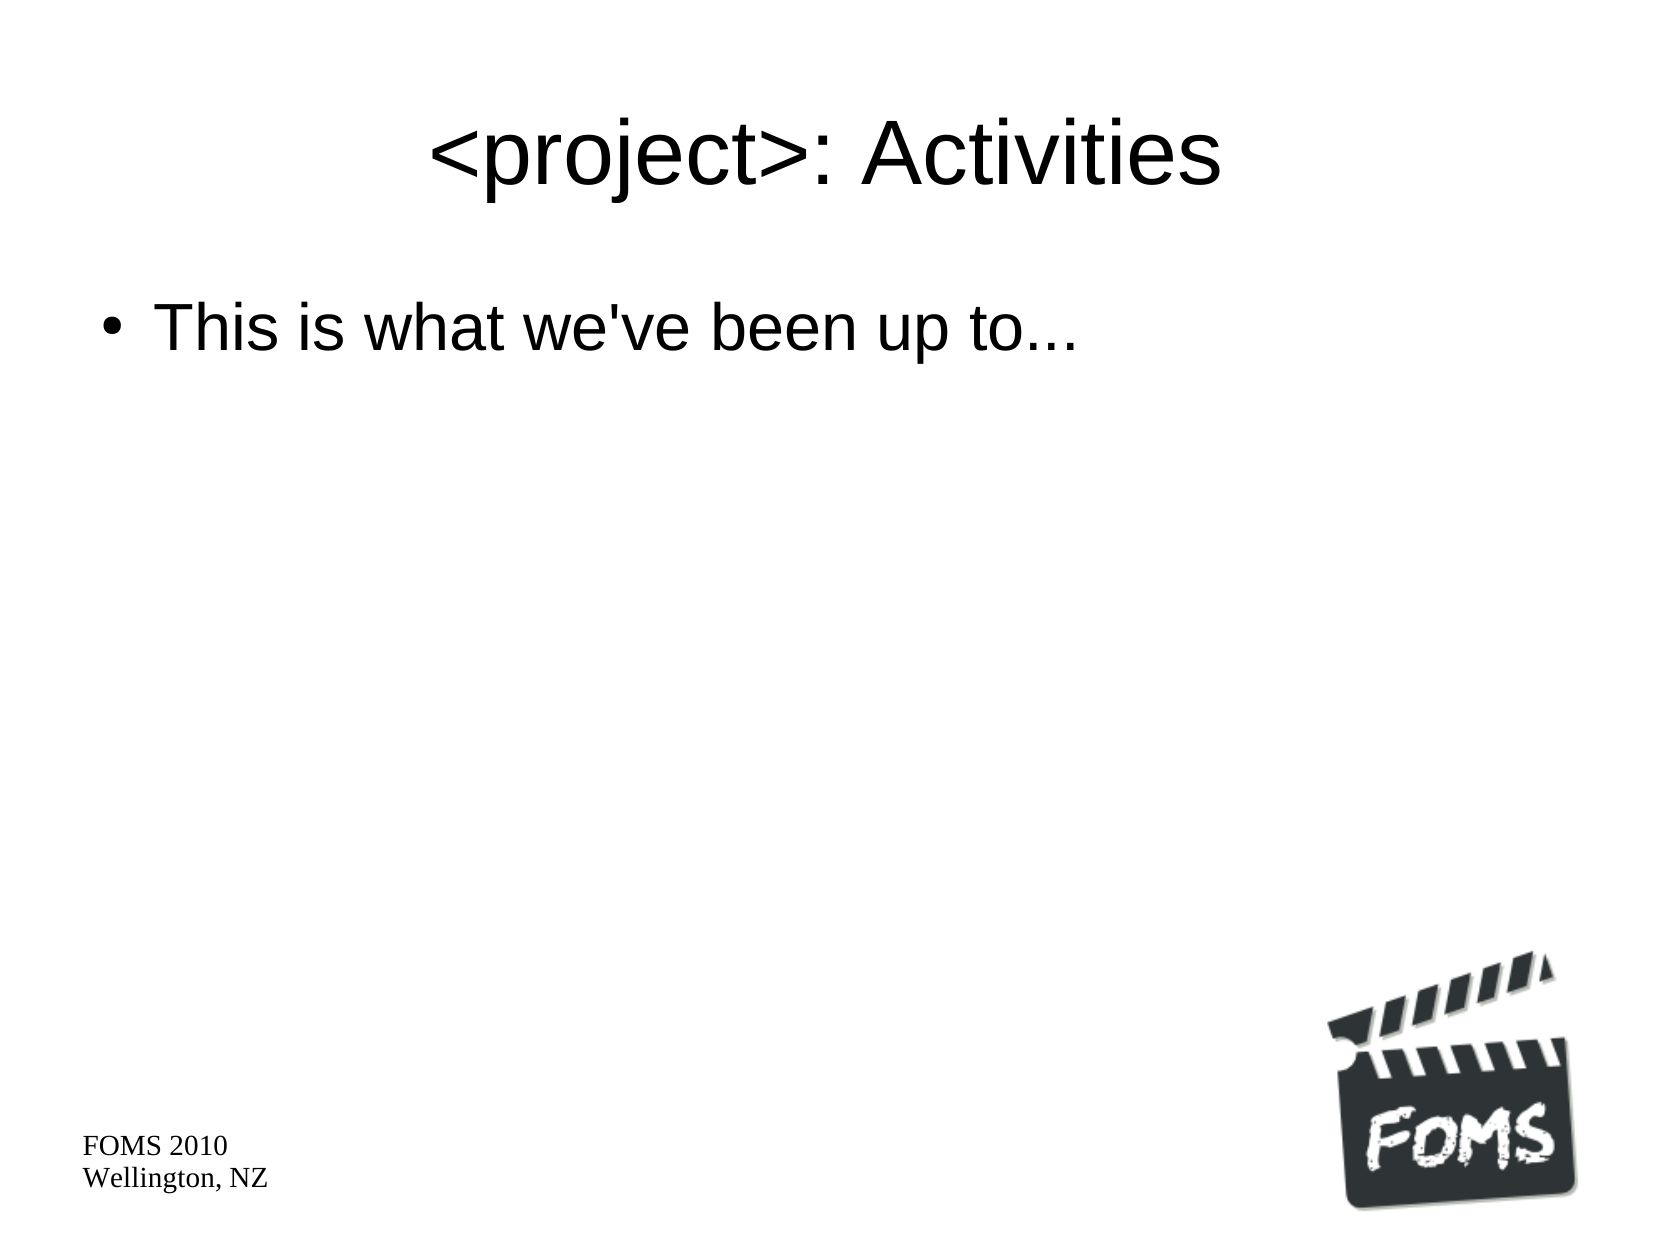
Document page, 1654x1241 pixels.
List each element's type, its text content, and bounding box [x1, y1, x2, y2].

list This is what we've been up to... [82, 290, 1571, 1109]
title <project>: Activities [82, 49, 1571, 257]
picture [1311, 938, 1595, 1223]
